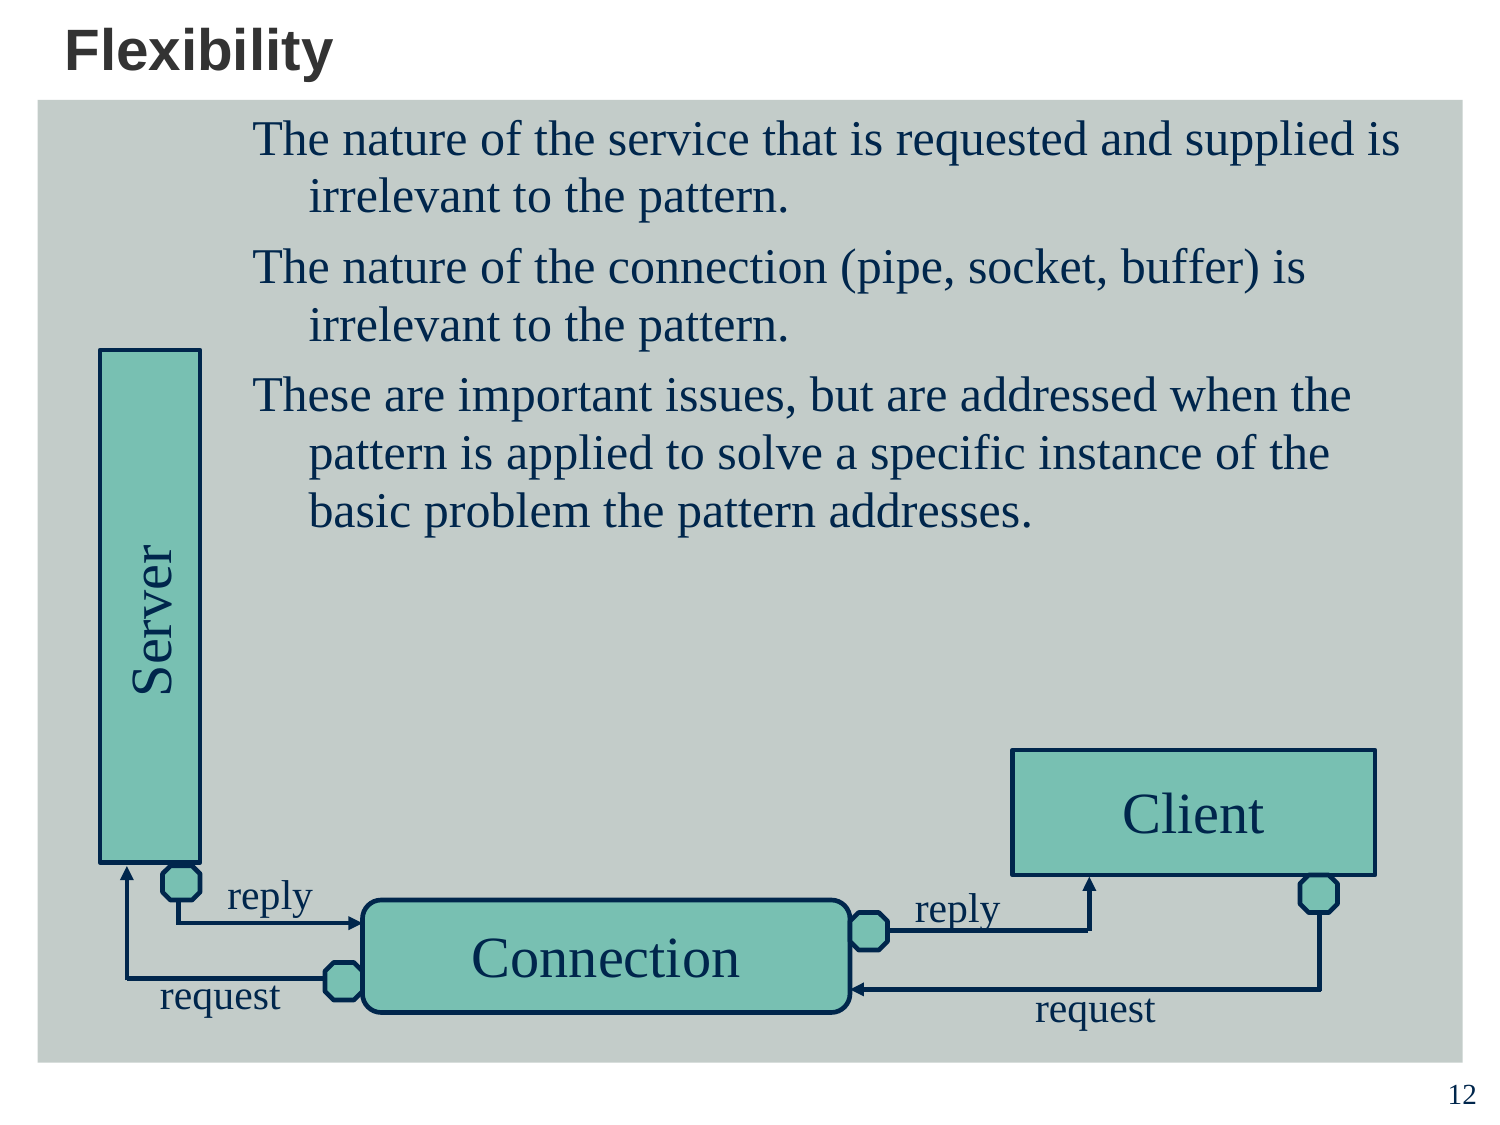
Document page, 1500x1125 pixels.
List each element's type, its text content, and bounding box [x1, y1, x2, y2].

text_box request [1020, 975, 1171, 1041]
text_box [324, 900, 888, 1013]
text_box [162, 865, 201, 901]
text_box Server [99, 537, 201, 705]
text_box [99, 350, 201, 537]
text_box reply [212, 862, 329, 928]
list [37, 99, 1463, 1063]
text_box reply [900, 875, 1016, 941]
text_box Connection [368, 906, 844, 1007]
text_box [1299, 875, 1338, 913]
text_box Client [1012, 750, 1375, 876]
text_box request [145, 962, 296, 1028]
text_box The nature of the service that is requested and supplied is irrelevant to the pattern. The nature of the connection (pipe, socket, buffer) is irrelevant to the pattern. These are important issues, but are addressed when the pattern is applied to solve a specific instance of the basic problem the pattern addresses. [237, 99, 1450, 738]
text_box [99, 705, 201, 863]
title Flexibility [50, 0, 1450, 91]
